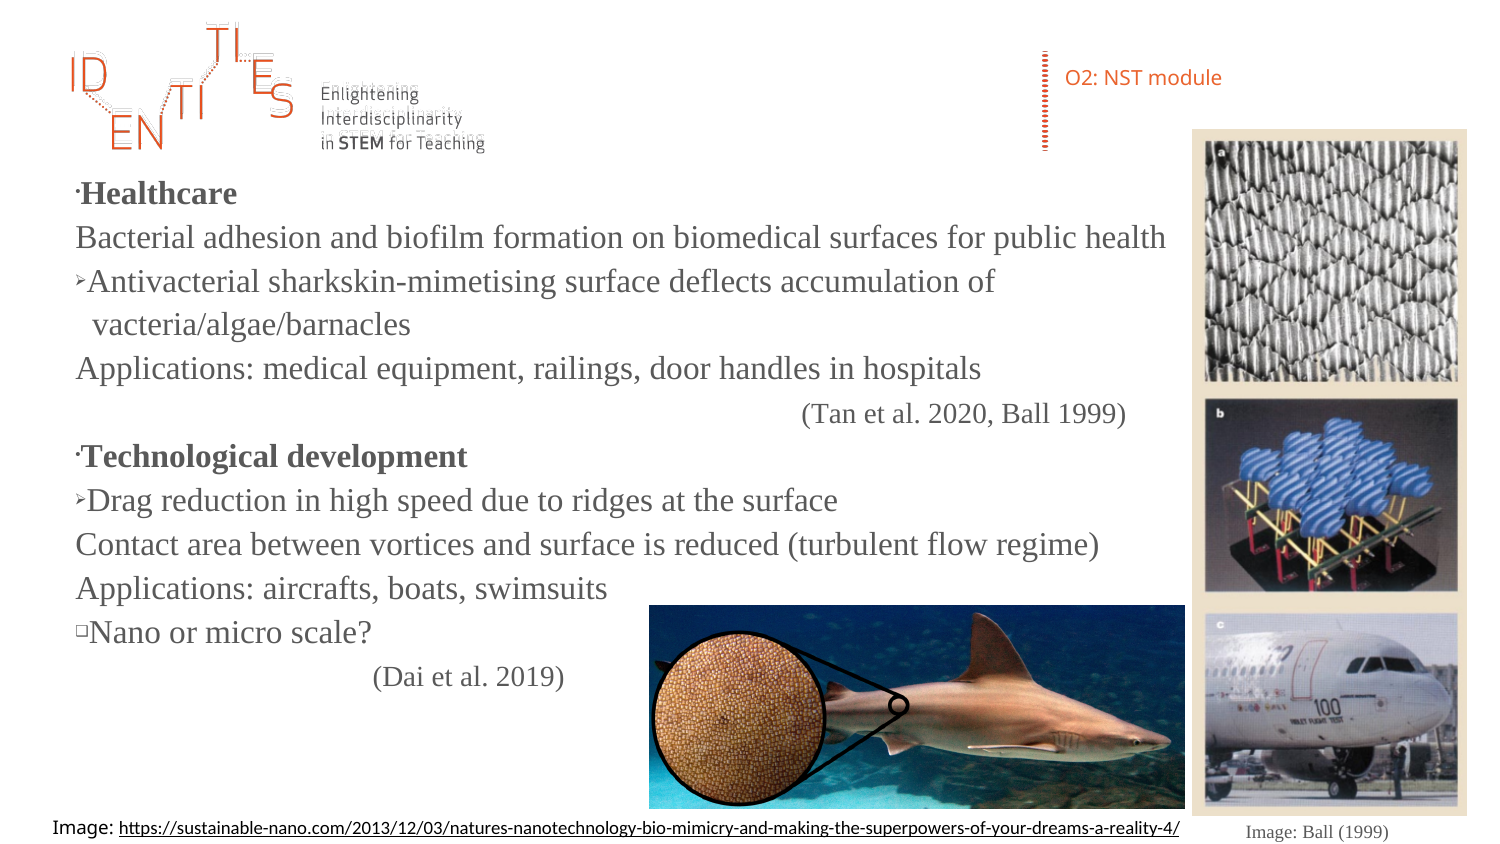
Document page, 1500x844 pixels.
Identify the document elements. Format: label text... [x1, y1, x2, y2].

picture [1042, 51, 1051, 151]
text_box O2: NST module [1051, 57, 1472, 139]
picture [649, 605, 1185, 808]
text_box Image: Ball (1999) [1230, 812, 1418, 844]
picture [1191, 128, 1467, 816]
text_box Image: https://sustainable-nano.com/2013/12/03/natures-nanotechnology-bio-mimicry-and-making-the-superpowers-of-your-dreams-a-reality-4/ [37, 808, 1231, 844]
text_box Healthcare Bacterial adhesion and biofilm formation on biomedical surfaces for public health Antivacterial sharkskin-mimetising surface deflects accumulation of vacteria/algae/barnacles Applications: medical equipment, railings, door handles in hospitals (Tan et al. 2020, Ball 1999) Technological development Drag reduction in high speed due to ridges at the surface Contact area between vortices and surface is reduced (turbulent flow regime) Applications: aircrafts, boats, swimsuits Nano or micro scale? (Dai et al. 2019) (Srinivasan et al. 2018, Ball 1999) [60, 137, 1191, 808]
picture [71, 18, 485, 157]
